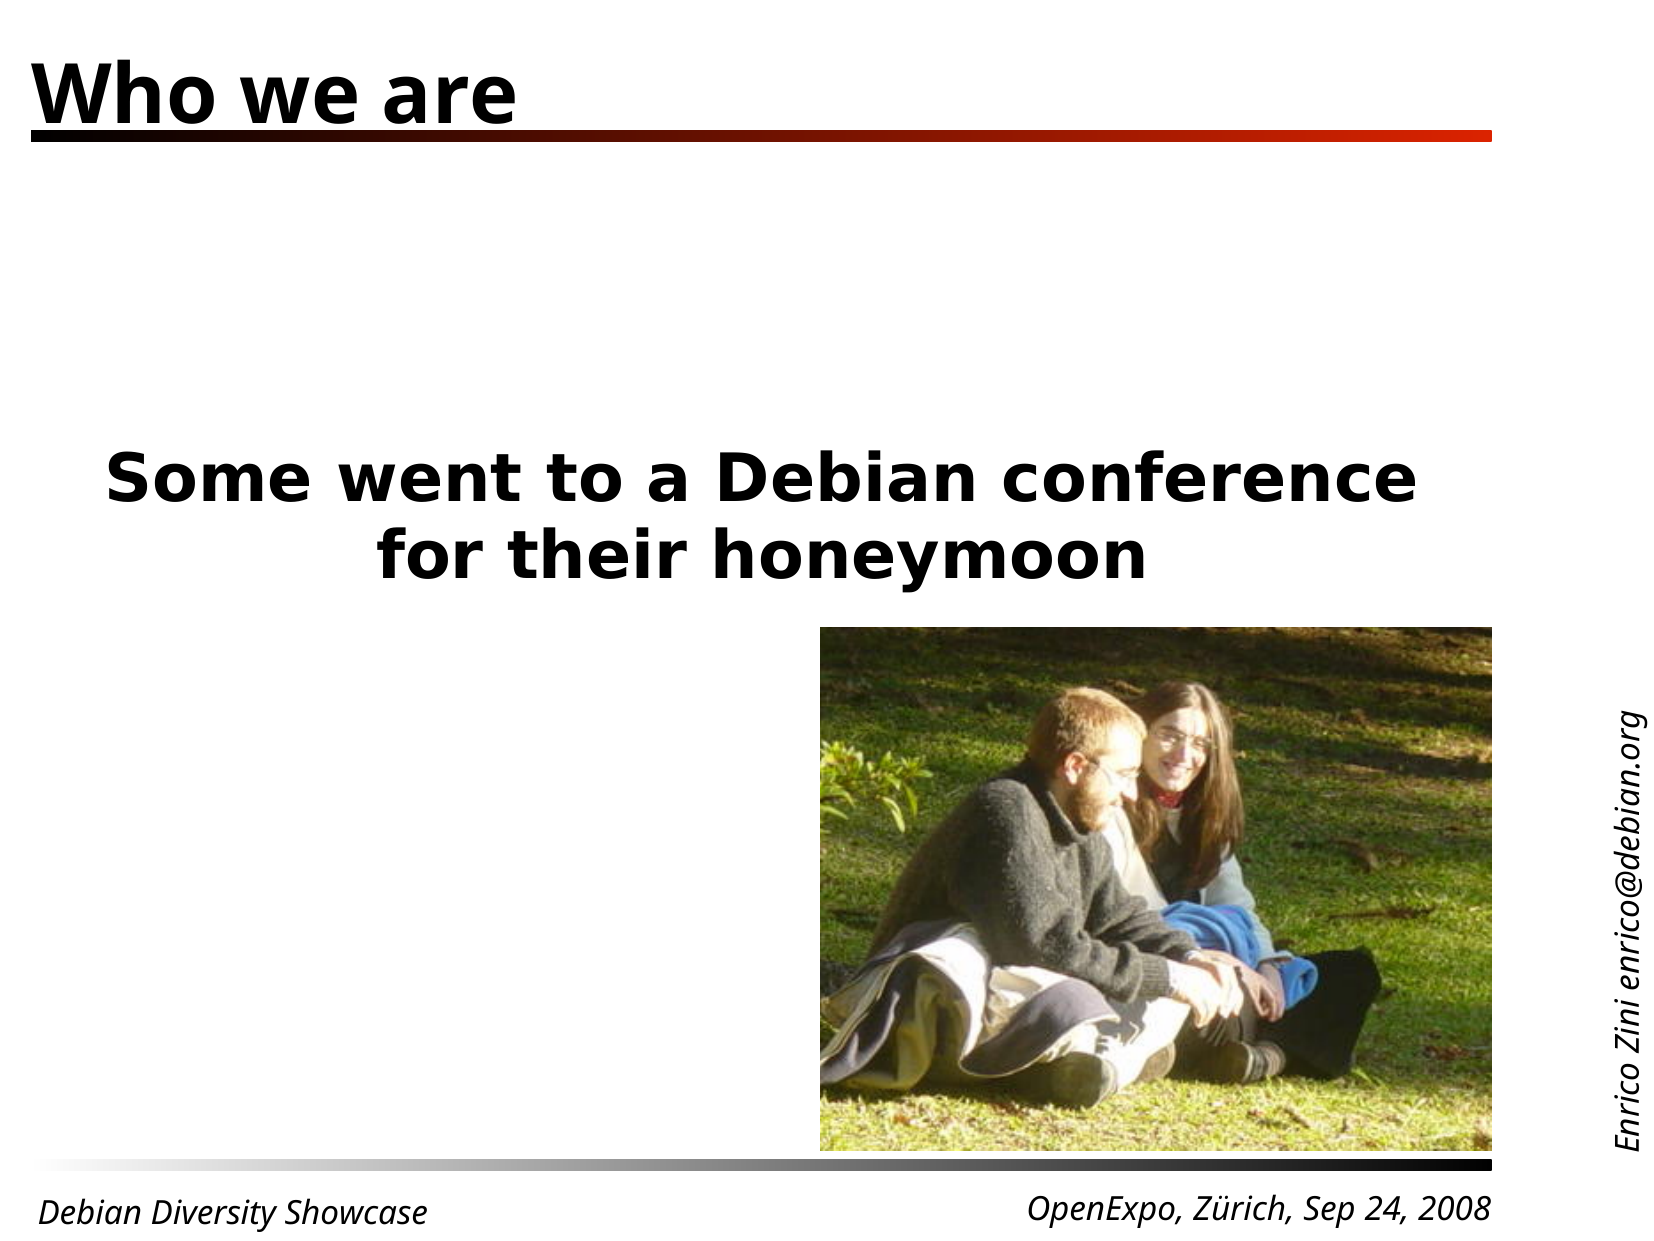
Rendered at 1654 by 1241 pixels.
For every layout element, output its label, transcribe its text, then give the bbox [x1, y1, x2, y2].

text_box Who we are [31, 34, 1438, 168]
text_box Some went to a Debian conference for their honeymoon [30, 439, 1495, 595]
picture [820, 627, 1492, 1151]
